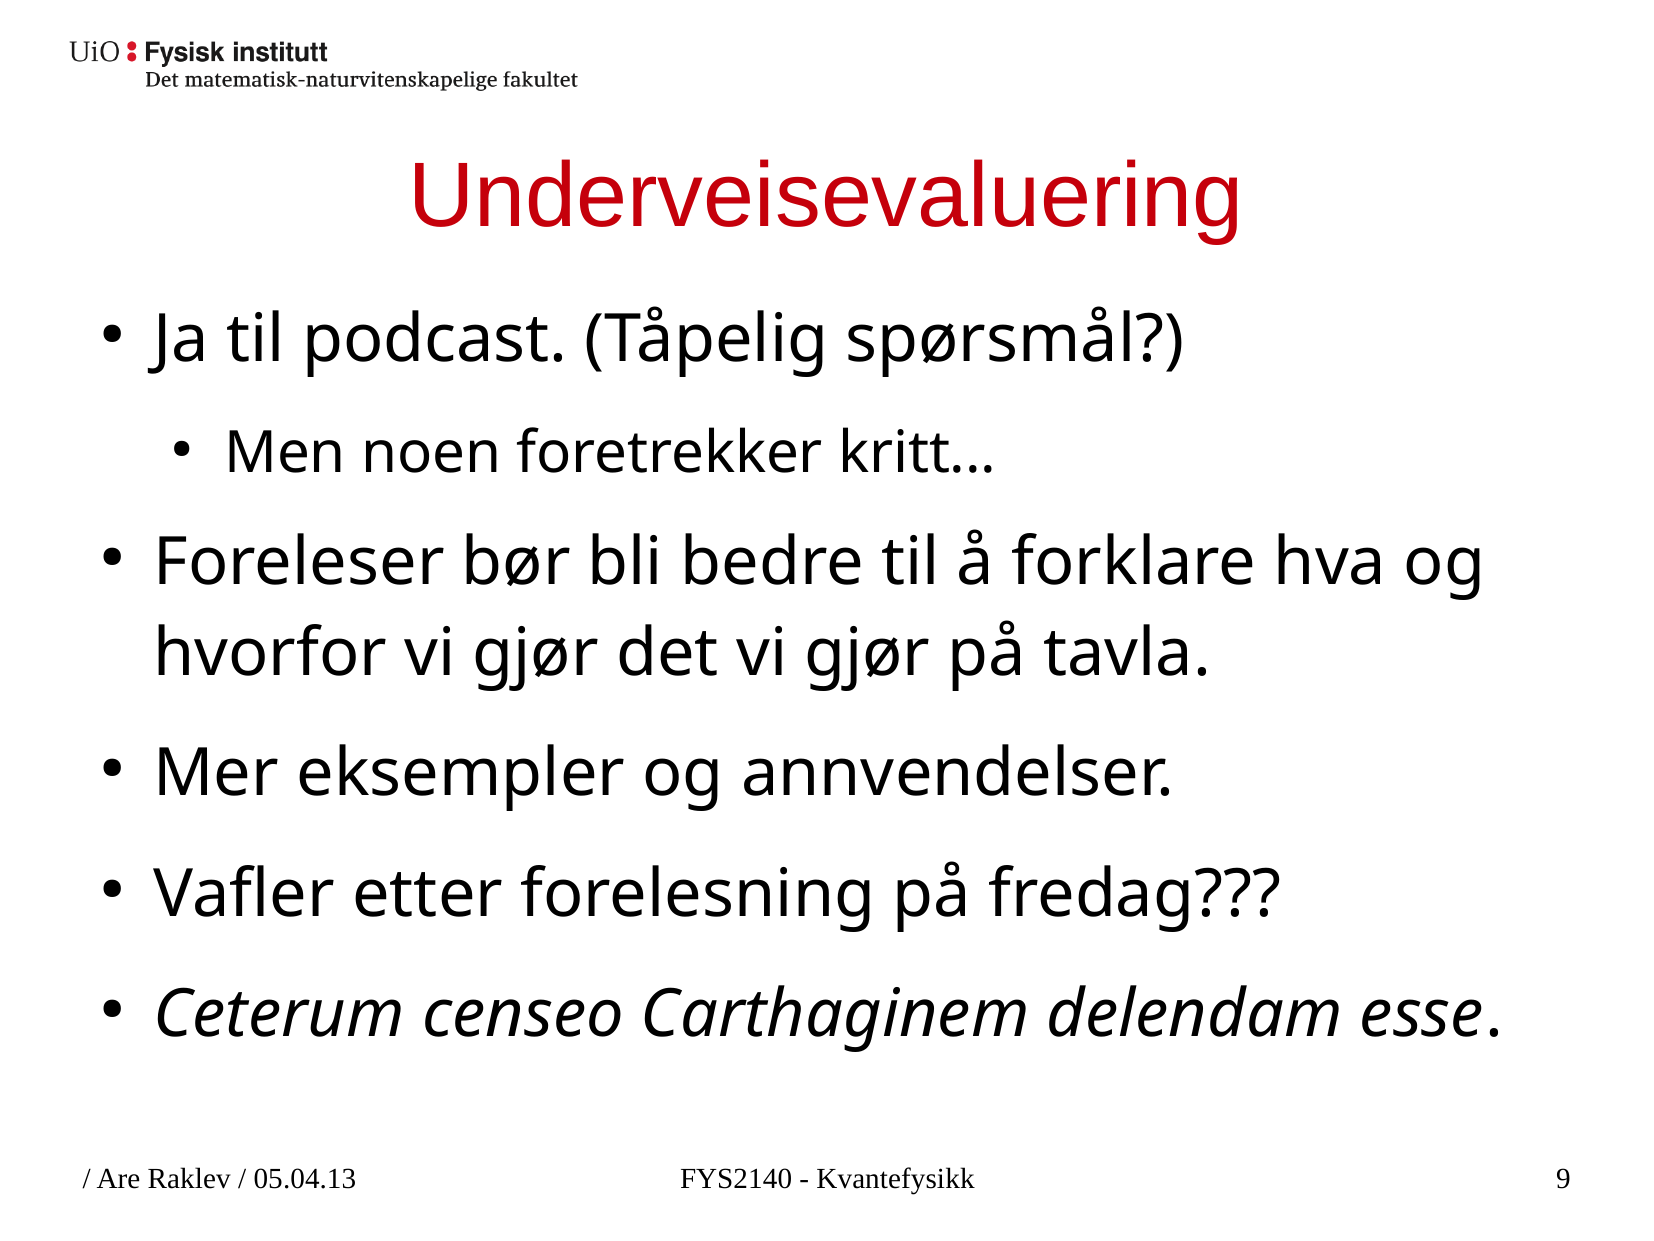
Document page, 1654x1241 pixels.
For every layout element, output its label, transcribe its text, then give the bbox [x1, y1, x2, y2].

list Ja til podcast. (Tåpelig spørsmål?) Men noen foretrekker kritt... Foreleser bør bli bedre til å forklare hva og hvorfor vi gjør det vi gjør på tavla. Mer eksempler og annvendelser. Vafler etter forelesning på fredag??? Ceterum censeo Carthaginem delendam esse. [82, 290, 1576, 1094]
title Underveisevaluering [82, 90, 1571, 290]
picture [68, 37, 581, 93]
